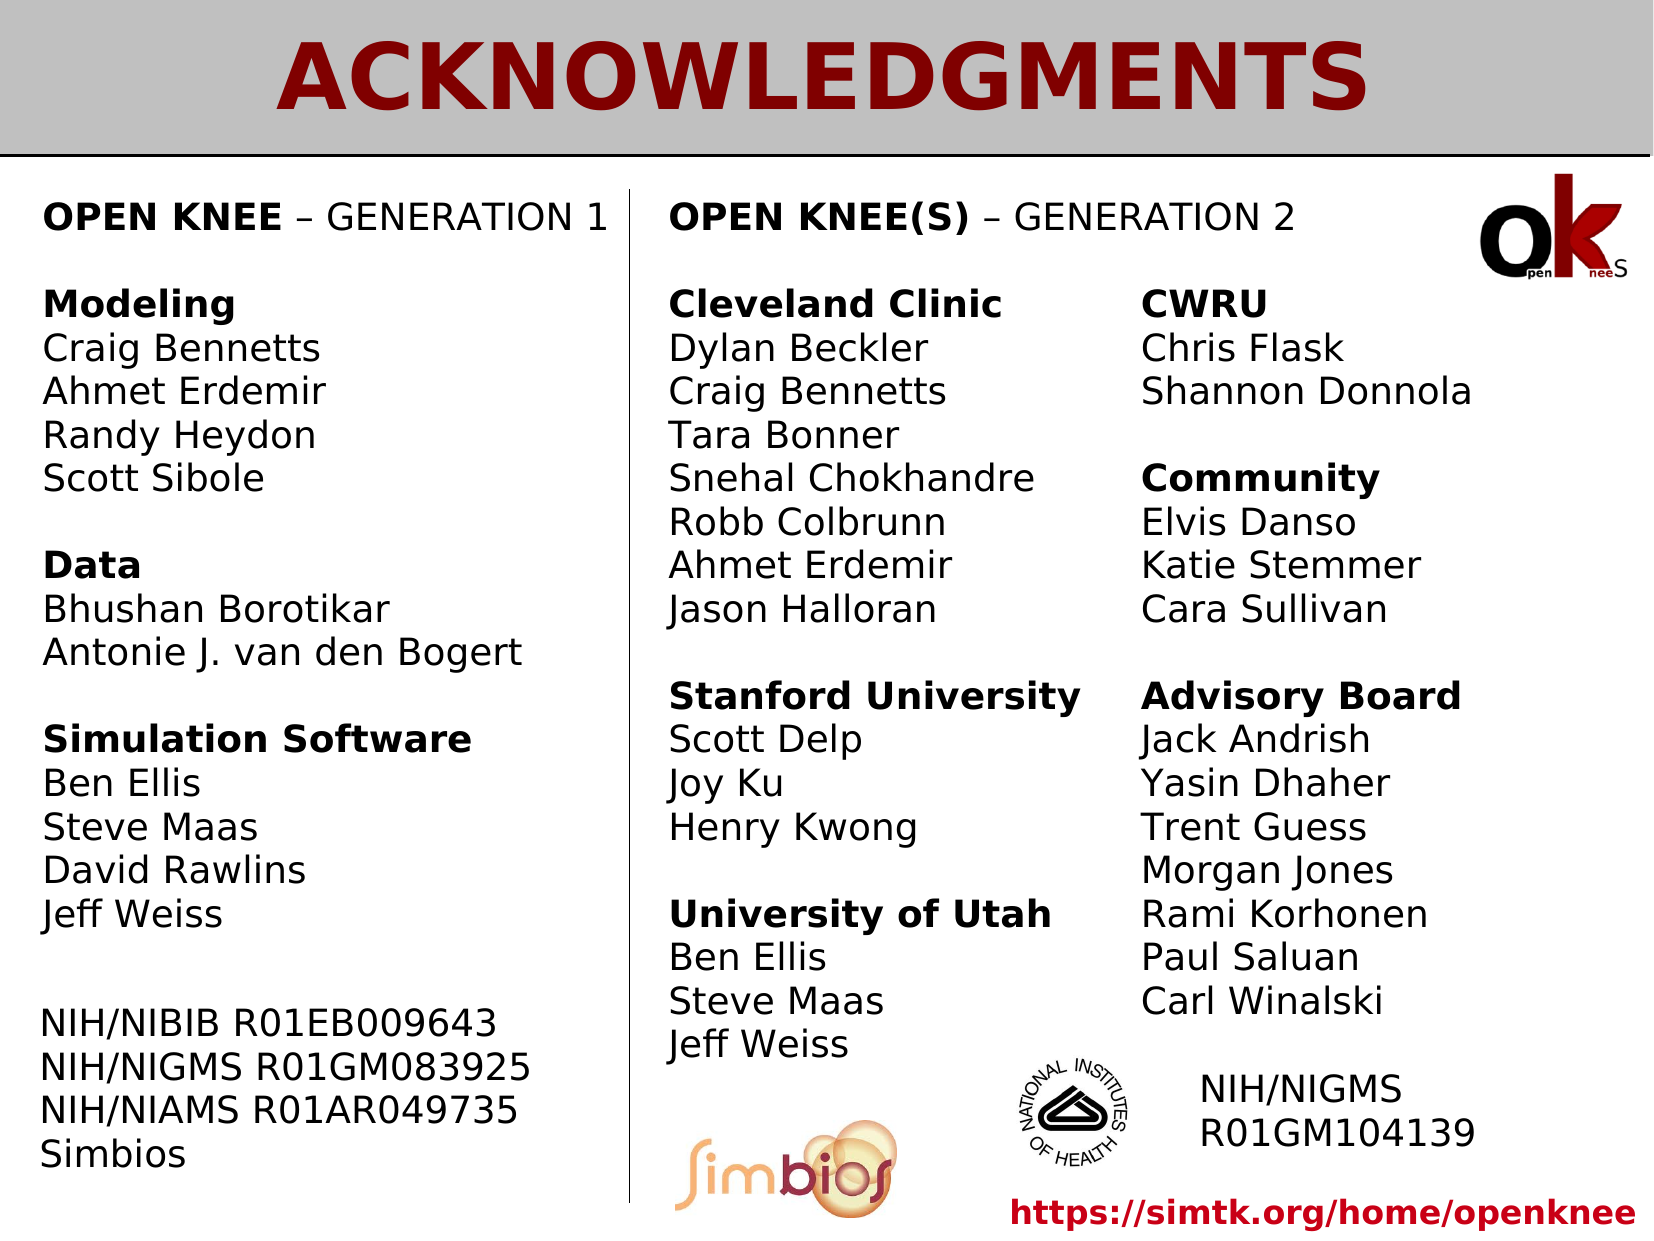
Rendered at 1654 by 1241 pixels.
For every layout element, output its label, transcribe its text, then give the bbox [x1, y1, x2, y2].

picture [1476, 168, 1633, 284]
picture [1016, 1055, 1130, 1169]
text_box OPEN KNEE(S) – GENERATION 2 Cleveland Clinic Dylan Beckler Craig Bennetts Tara Bonner Snehal Chokhandre Robb Colbrunn Ahmet Erdemir Jason Halloran Stanford University Scott Delp Joy Ku Henry Kwong University of Utah Ben Ellis Steve Maas Jeff Weiss [668, 195, 1184, 1120]
text_box ACKNOWLEDGMENTS [0, 24, 1651, 132]
text_box [0, 0, 1654, 156]
text_box NIH/NIBIB R01EB009643 NIH/NIGMS R01GM083925 NIH/NIAMS R01AR049735 Simbios [24, 994, 625, 1186]
text_box CWRU Chris Flask Shannon Donnola Community Elvis Danso Katie Stemmer Cara Sullivan Advisory Board Jack Andrish Yasin Dhaher Trent Guess Morgan Jones Rami Korhonen Paul Saluan Carl Winalski [1140, 195, 1474, 1076]
text_box https://simtk.org/home/openknee [994, 1186, 1654, 1241]
text_box OPEN KNEE – GENERATION 1 Modeling Craig Bennetts Ahmet Erdemir Randy Heydon Scott Sibole Data Bhushan Borotikar Antonie J. van den Bogert Simulation Software Ben Ellis Steve Maas David Rawlins Jeff Weiss [42, 195, 617, 988]
text_box NIH/NIGMS R01GM104139 [1184, 1060, 1560, 1164]
picture [675, 1120, 897, 1218]
